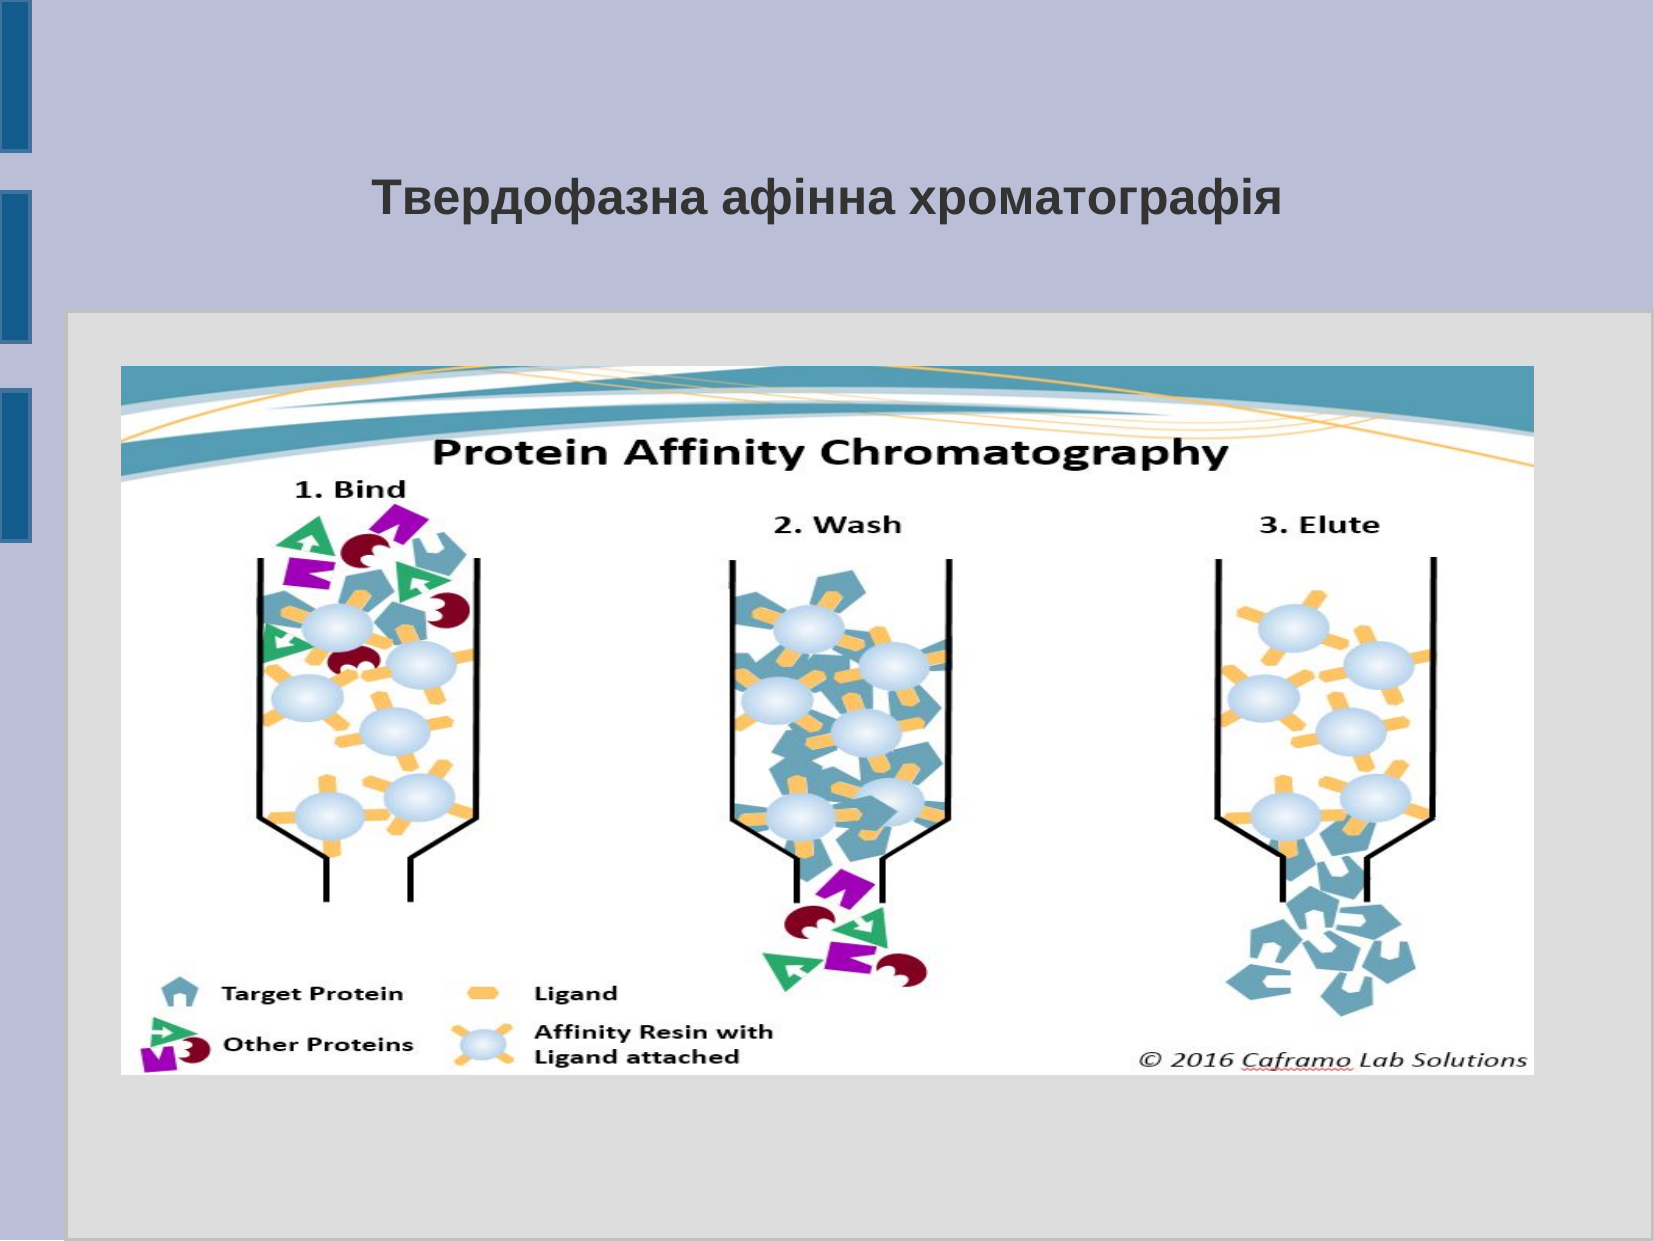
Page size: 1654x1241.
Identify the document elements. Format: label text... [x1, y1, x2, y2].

picture [121, 366, 1534, 1075]
title Твердофазна афінна хроматографія [121, 164, 1534, 225]
